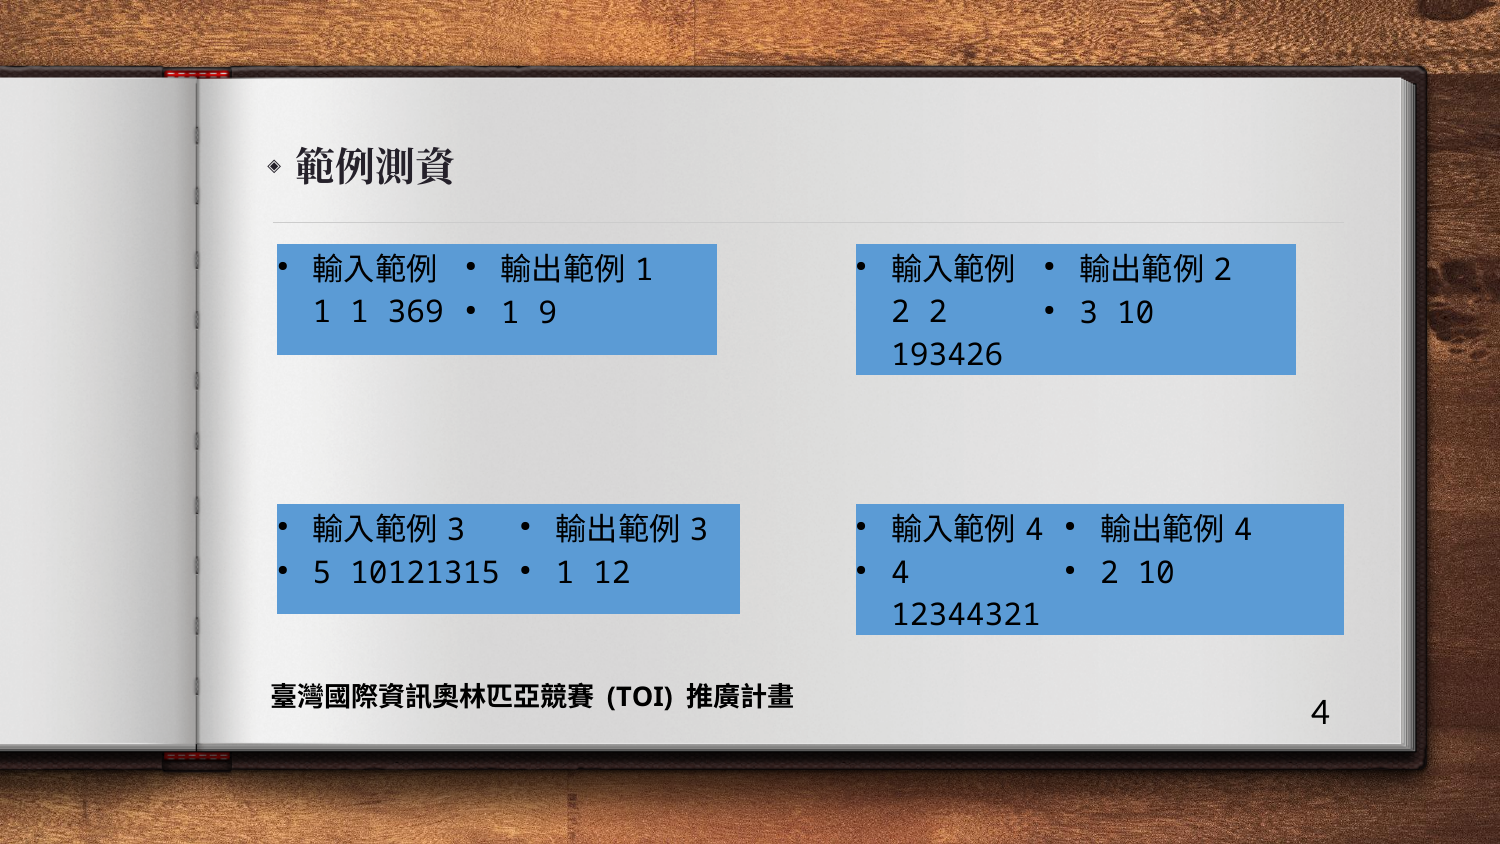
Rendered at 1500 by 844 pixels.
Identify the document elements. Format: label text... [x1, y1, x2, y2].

table_header 輸出範例3 1 12 [520, 504, 740, 614]
text_box [1295, 672, 1386, 737]
table_header 輸出範例4 2 10 [1065, 504, 1344, 635]
table_header 輸出範例2 3 10 [1044, 244, 1296, 375]
table_header 輸入範例3 5 10121315 [277, 504, 520, 614]
table_header 輸入範例2 2 193426 [856, 244, 1044, 375]
table_header 輸出範例1 1 9 [465, 244, 717, 355]
list 範例測資 [252, 126, 1194, 205]
table_header 輸入範例1 1 369 [277, 244, 465, 355]
table_header 輸入範例4 4 12344321 [856, 504, 1065, 635]
